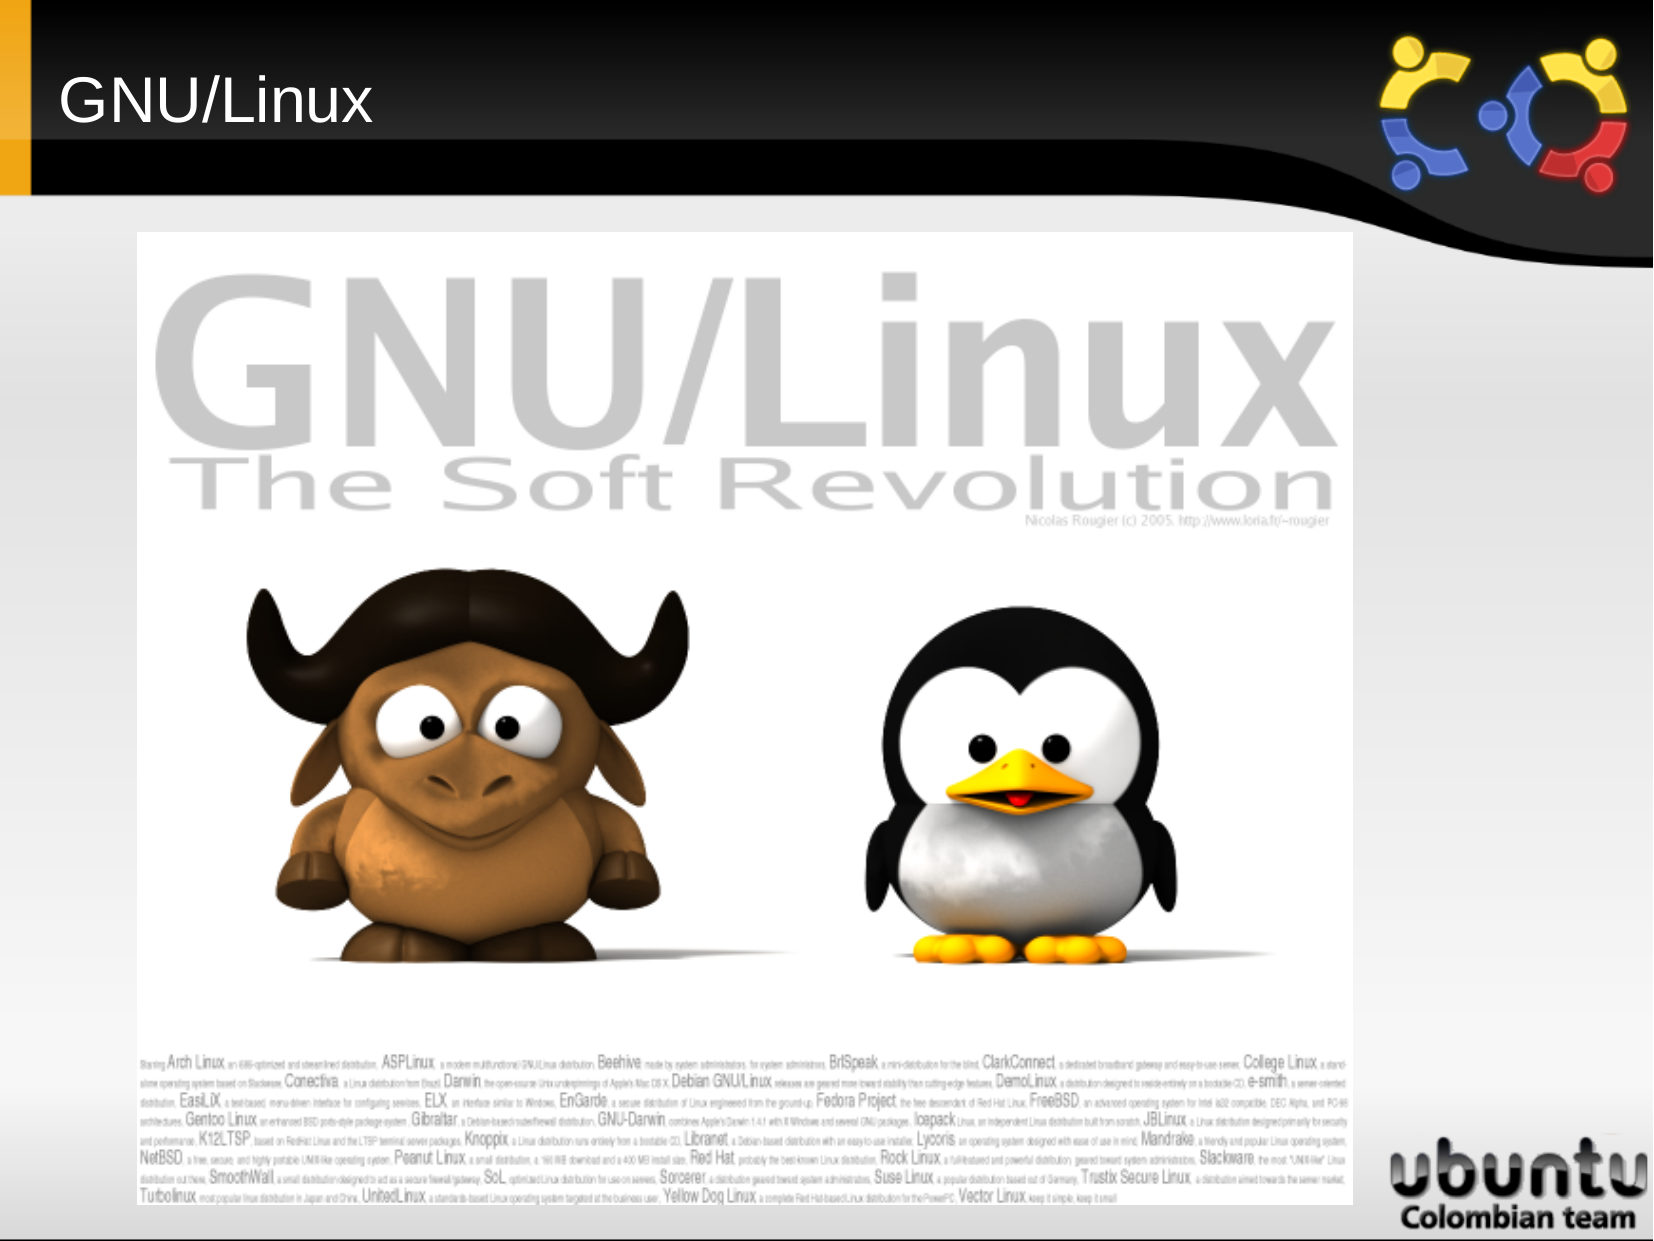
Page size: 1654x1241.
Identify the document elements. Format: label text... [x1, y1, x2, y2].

title GNU/Linux [59, 48, 1376, 153]
picture [0, 0, 1653, 1241]
